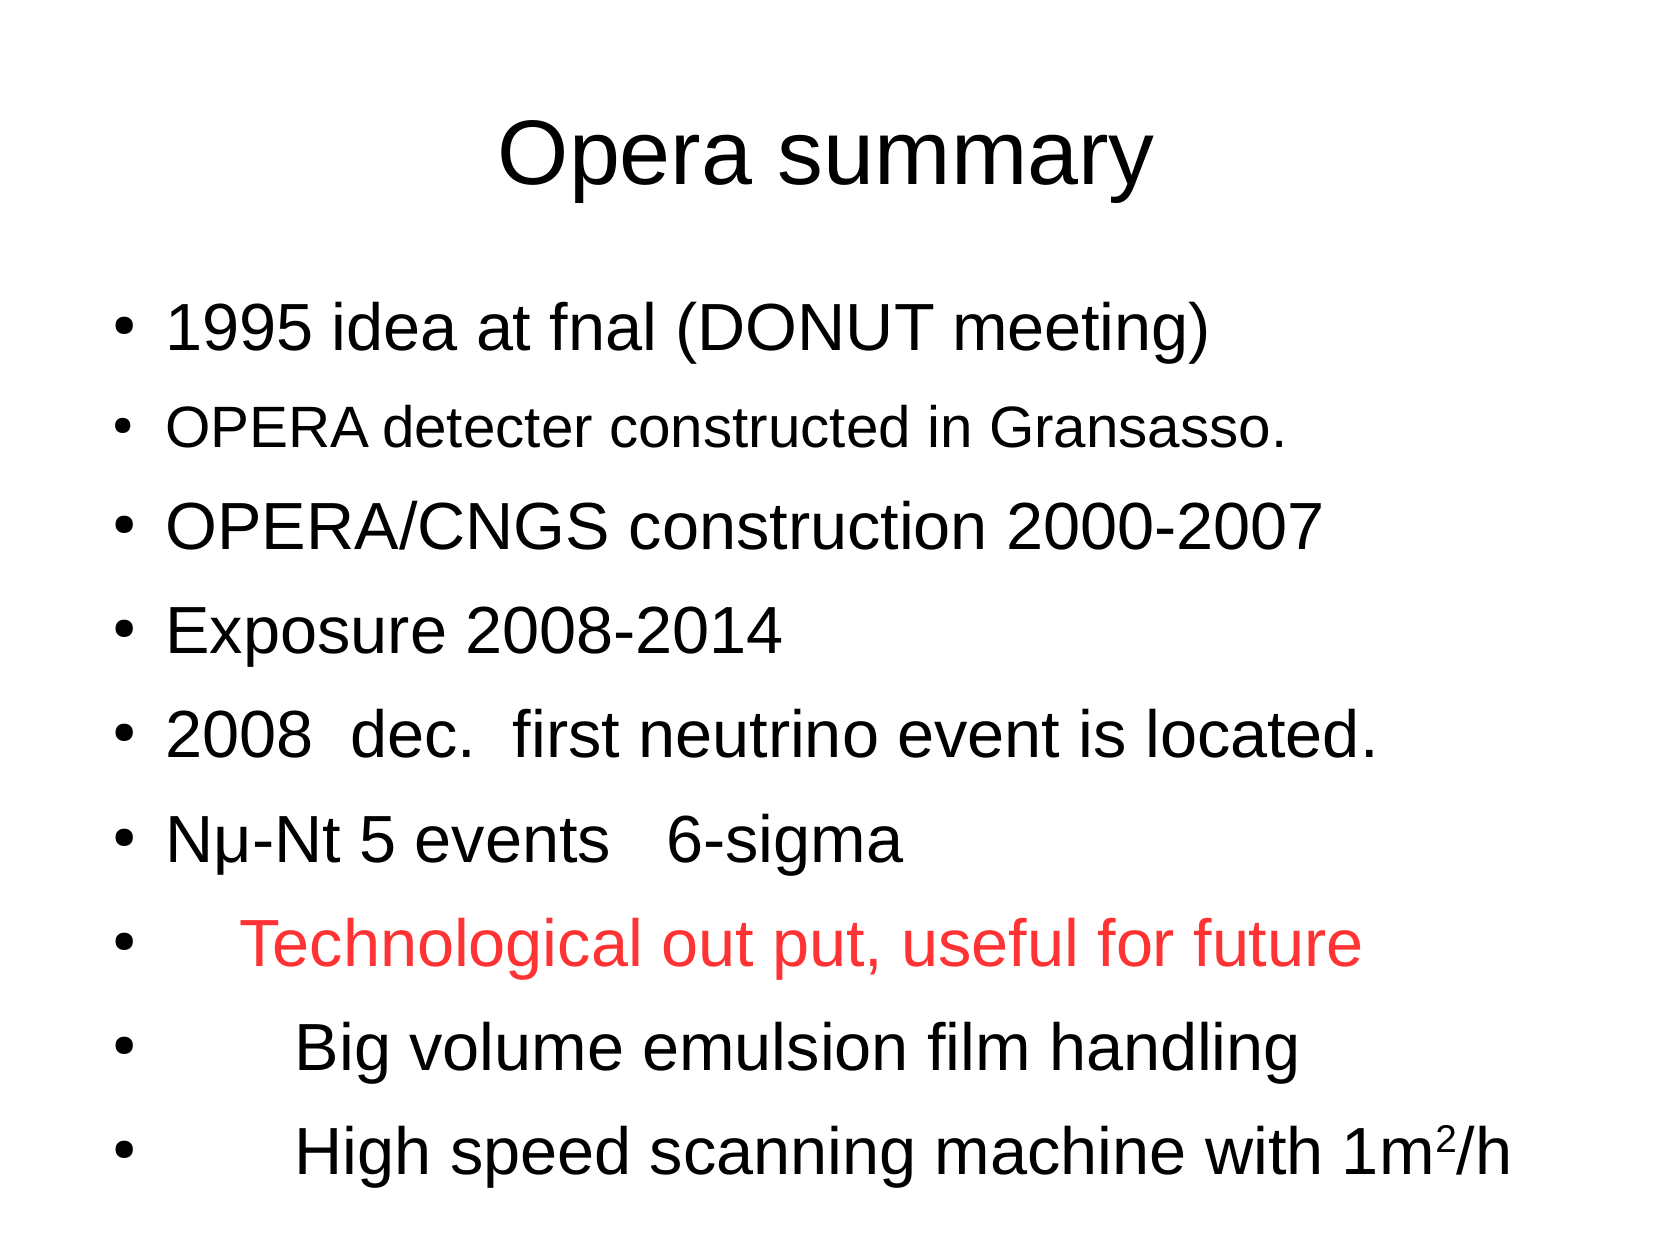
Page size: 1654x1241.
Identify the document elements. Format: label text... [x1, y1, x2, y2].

title Opera summary [82, 49, 1571, 257]
list 1995 idea at fnal (DONUT meeting) OPERA detecter constructed in Gransasso. OPERA/CNGS construction 2000-2007 Exposure 2008-2014 2008 dec. first neutrino event is located. Nμ-Nt 5 events 6-sigma Technological out put, useful for future Big volume emulsion film handling High speed scanning machine with 1m2/h [94, 290, 1583, 1241]
